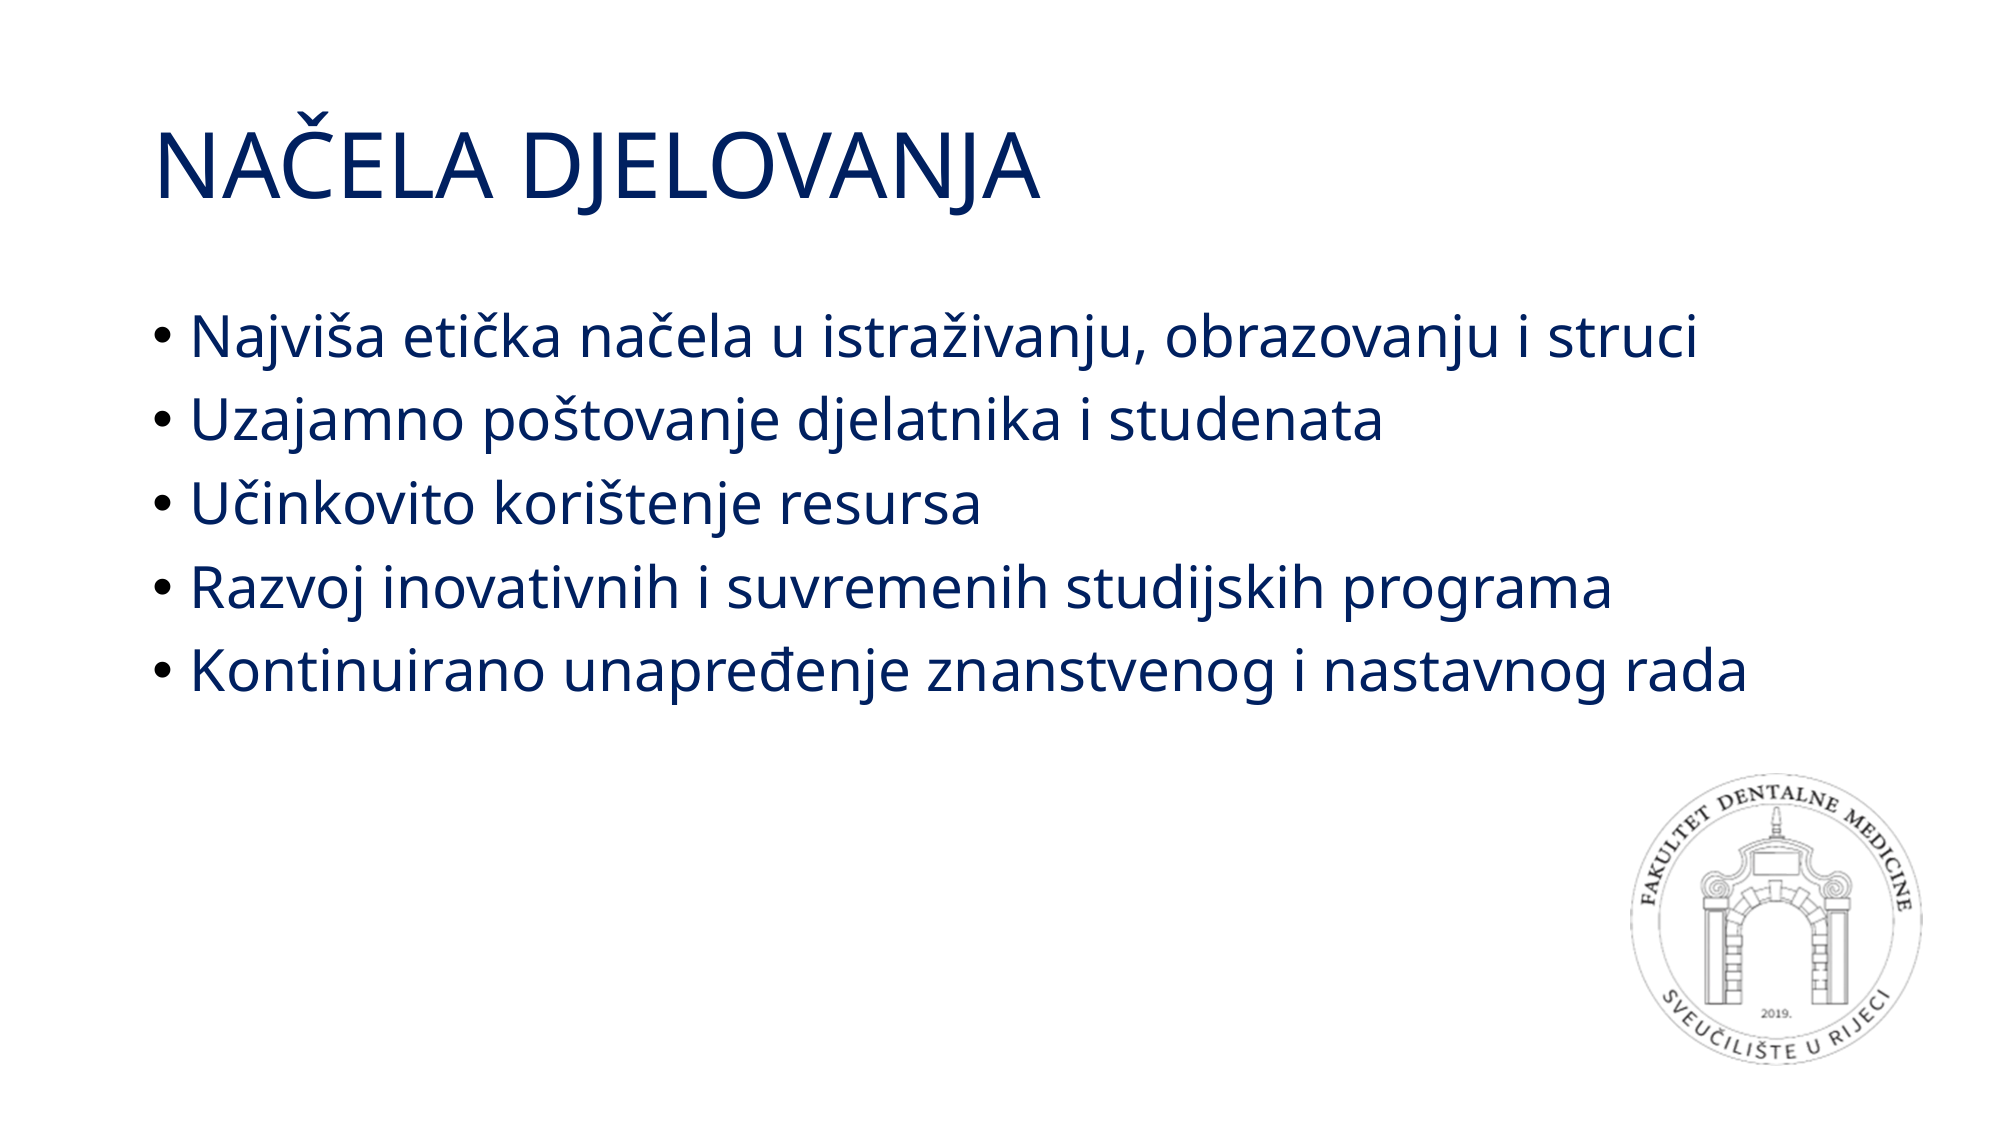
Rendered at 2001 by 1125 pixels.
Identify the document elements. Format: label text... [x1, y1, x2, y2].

picture [1630, 773, 1923, 1066]
list Najviša etička načela u istraživanju, obrazovanju i struci Uzajamno poštovanje djelatnika i studenata Učinkovito korištenje resursa Razvoj inovativnih i suvremenih studijskih programa Kontinuirano unapređenje znanstvenog i nastavnog rada [137, 299, 1863, 1014]
title NAČELA DJELOVANJA [137, 59, 1863, 278]
